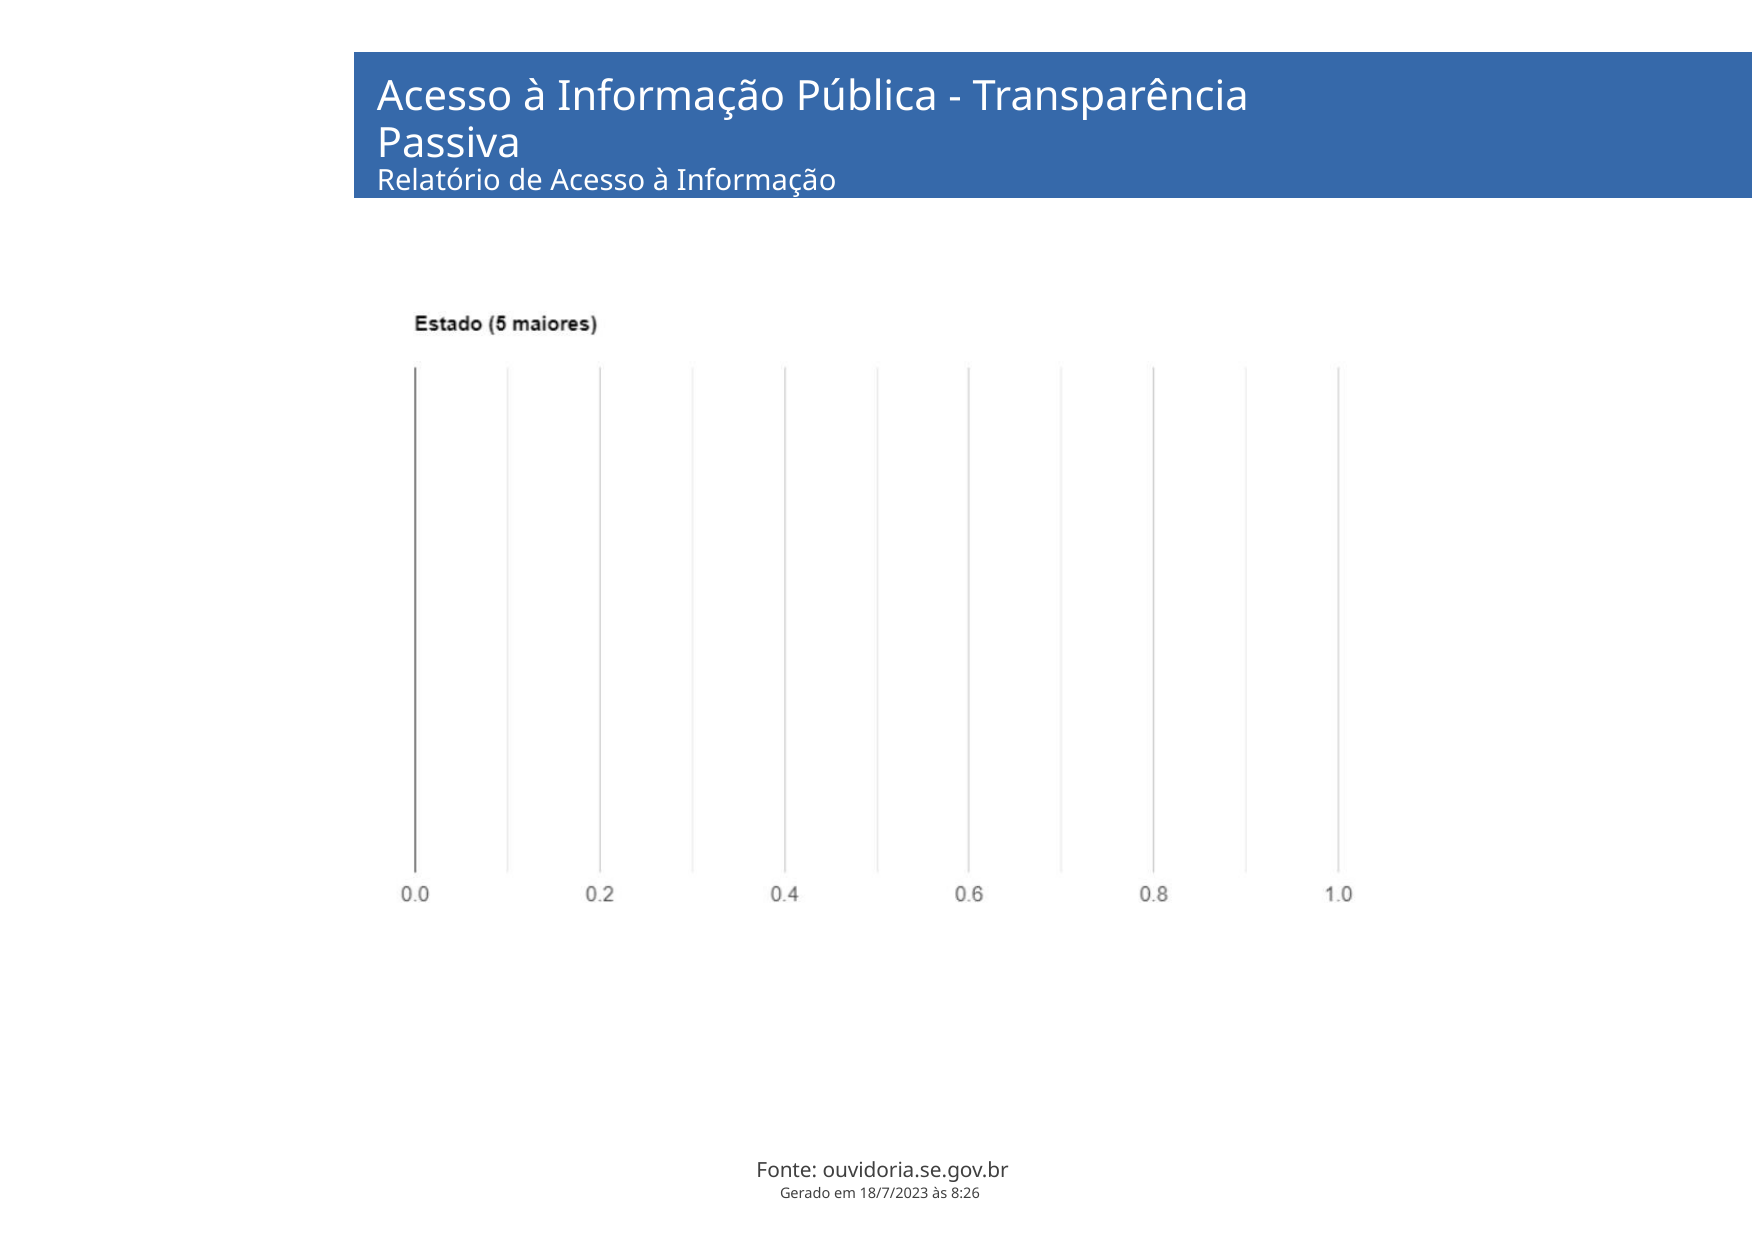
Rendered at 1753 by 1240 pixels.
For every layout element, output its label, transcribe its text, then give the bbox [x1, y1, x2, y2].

text_box Acesso à Informação Pública - Transparência Passiva Relatório de Acesso à Informação SETURJunho a Junho de 2023 [376, 72, 1403, 228]
text_box Gerado em 18/7/2023 às 8:26 [780, 1184, 999, 1202]
text_box [354, 52, 1752, 198]
text_box [155, 211, 1599, 1028]
text_box Fonte: ouvidoria.se.gov.br [756, 1158, 1023, 1182]
